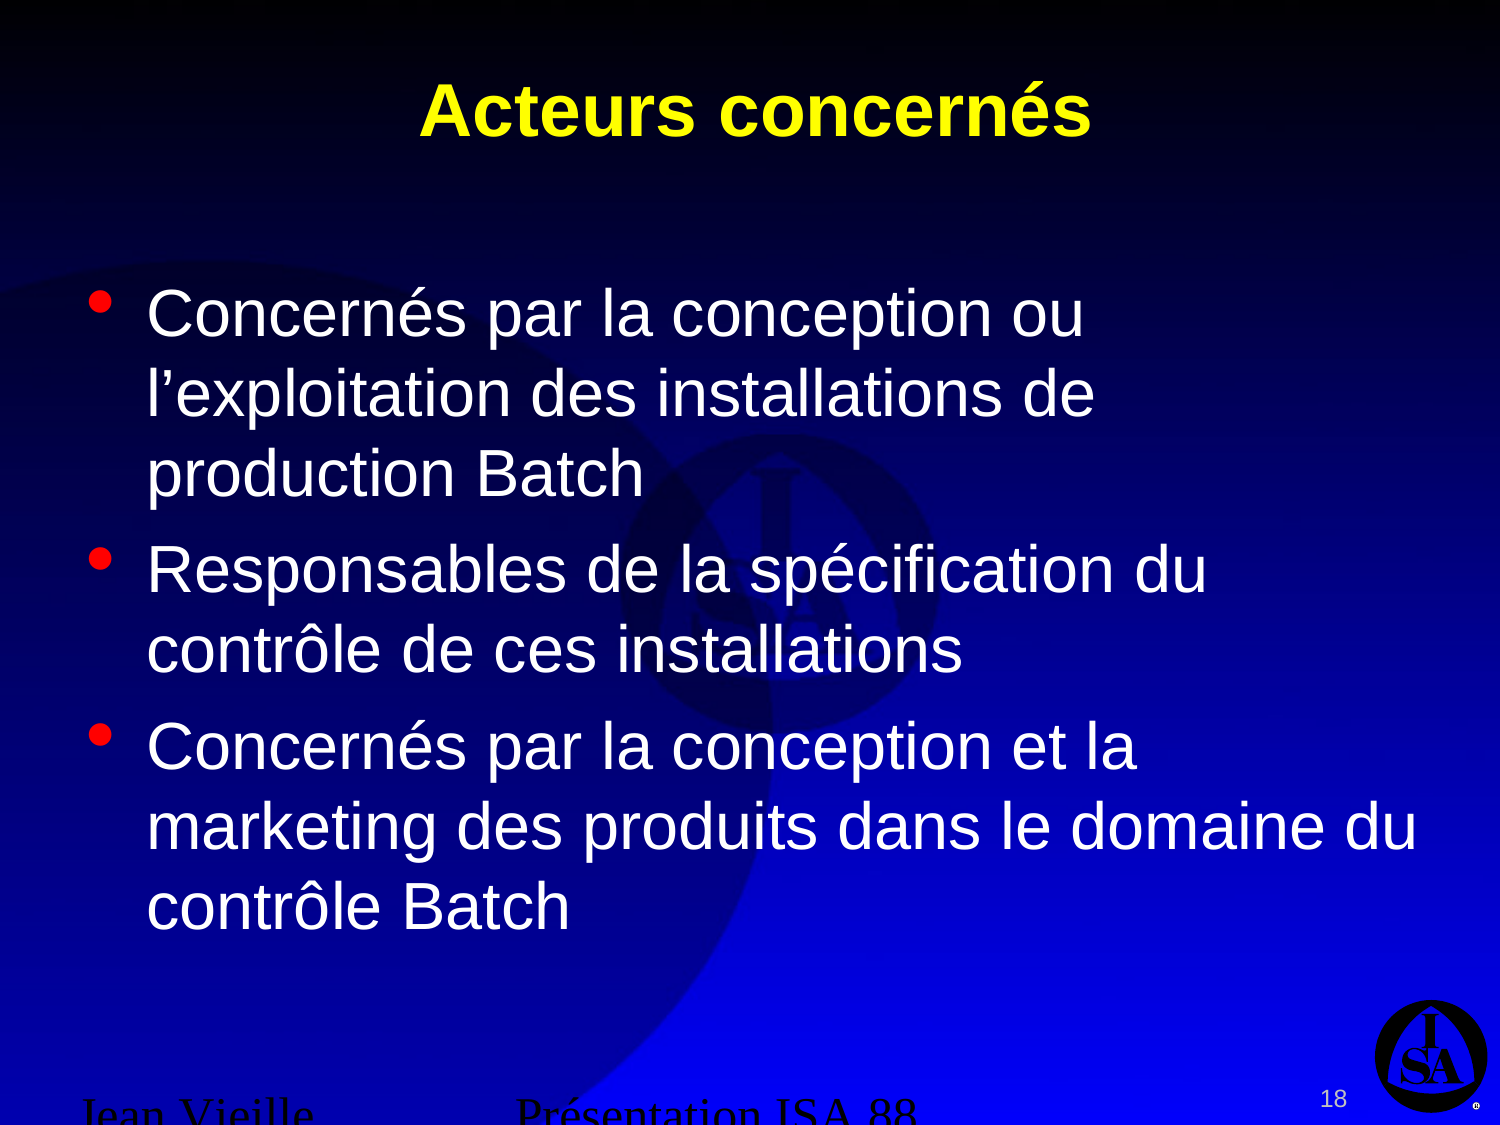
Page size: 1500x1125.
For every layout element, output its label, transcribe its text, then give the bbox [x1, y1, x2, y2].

picture [124, 1120, 133, 1125]
picture [607, 1110, 617, 1118]
list Concernés par la conception ou l’exploitation des installations de production Batch Responsables de la spécification du contrôle de ces installations Concernés par la conception et la marketing des produits dans le domaine du contrôle Batch [74, 262, 1441, 1076]
picture [828, 1121, 843, 1125]
picture [718, 1110, 731, 1125]
picture [524, 1101, 535, 1117]
picture [148, 1111, 157, 1125]
title Acteurs concernés [75, 12, 1438, 201]
picture [668, 1120, 677, 1125]
picture [0, 0, 1500, 1125]
picture [298, 1110, 308, 1118]
picture [631, 1111, 640, 1125]
picture [102, 1110, 112, 1118]
picture [873, 1116, 886, 1125]
picture [898, 1116, 911, 1125]
picture [745, 1111, 754, 1125]
picture [565, 1110, 575, 1118]
picture [234, 1110, 244, 1118]
picture [874, 1101, 885, 1114]
picture [899, 1101, 910, 1114]
picture [830, 1103, 841, 1118]
